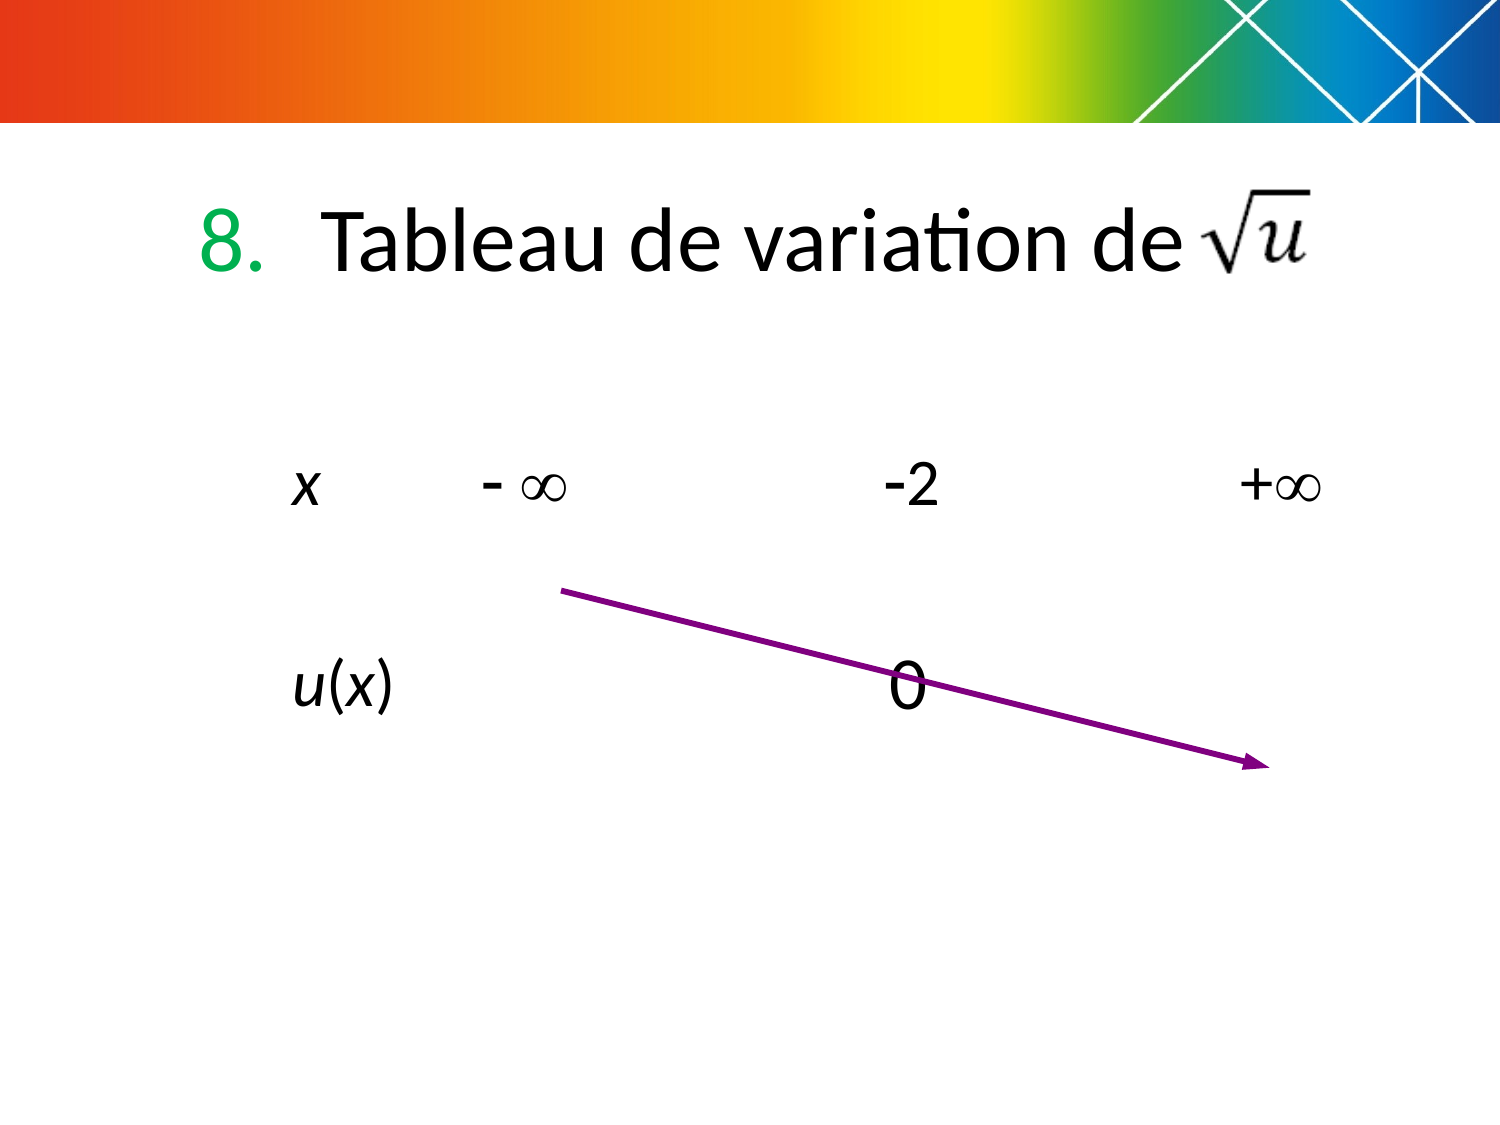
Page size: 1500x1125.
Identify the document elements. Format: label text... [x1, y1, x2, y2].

table_header x [278, 421, 467, 537]
picture [1187, 172, 1336, 303]
table_cell u(x) [278, 537, 467, 822]
picture [0, 0, 1359, 123]
picture [1340, 0, 1500, 123]
title Tableau de variation de [183, 163, 1426, 305]
table_header   2 + [467, 421, 1372, 537]
table_cell 0 [467, 537, 1372, 822]
